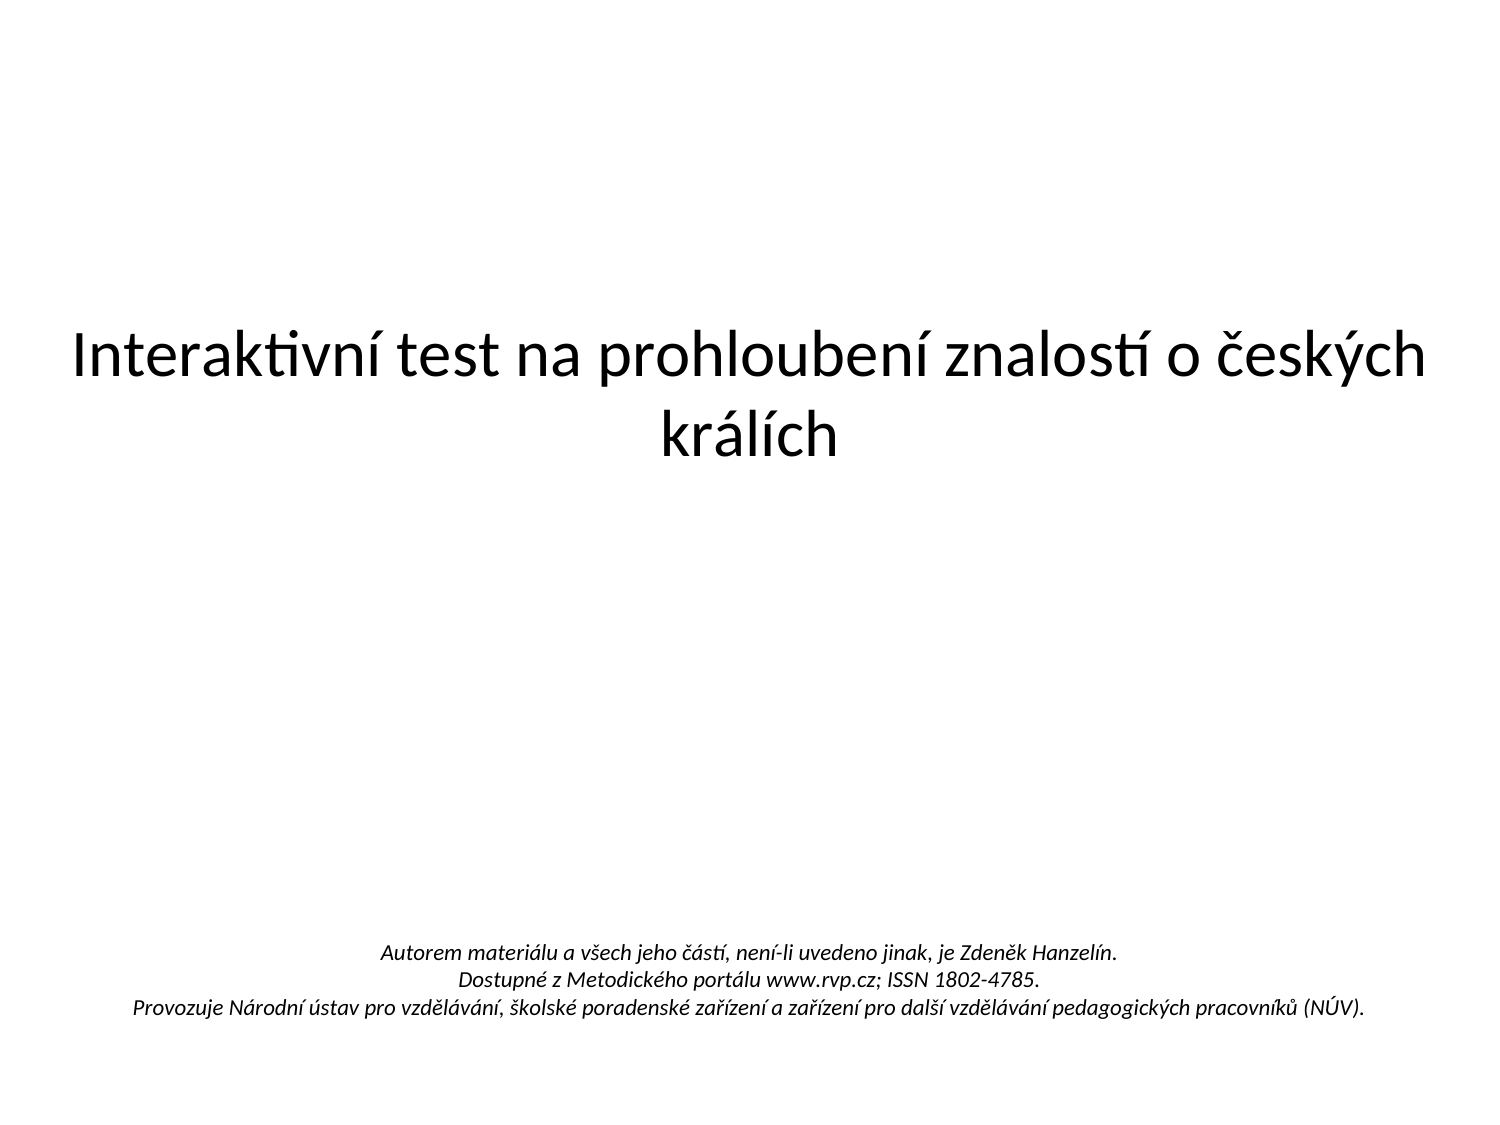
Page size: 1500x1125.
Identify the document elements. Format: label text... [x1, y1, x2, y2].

text_box Autorem materiálu a všech jeho částí, není-li uvedeno jinak, je Zdeněk Hanzelín. Dostupné z Metodického portálu www.rvp.cz; ISSN 1802-4785. Provozuje Národní ústav pro vzdělávání, školské poradenské zařízení a zařízení pro další vzdělávání pedagogických pracovníků (NÚV). [0, 929, 1500, 1028]
text_box Interaktivní test na prohloubení znalostí o českých králích [41, 302, 1459, 478]
